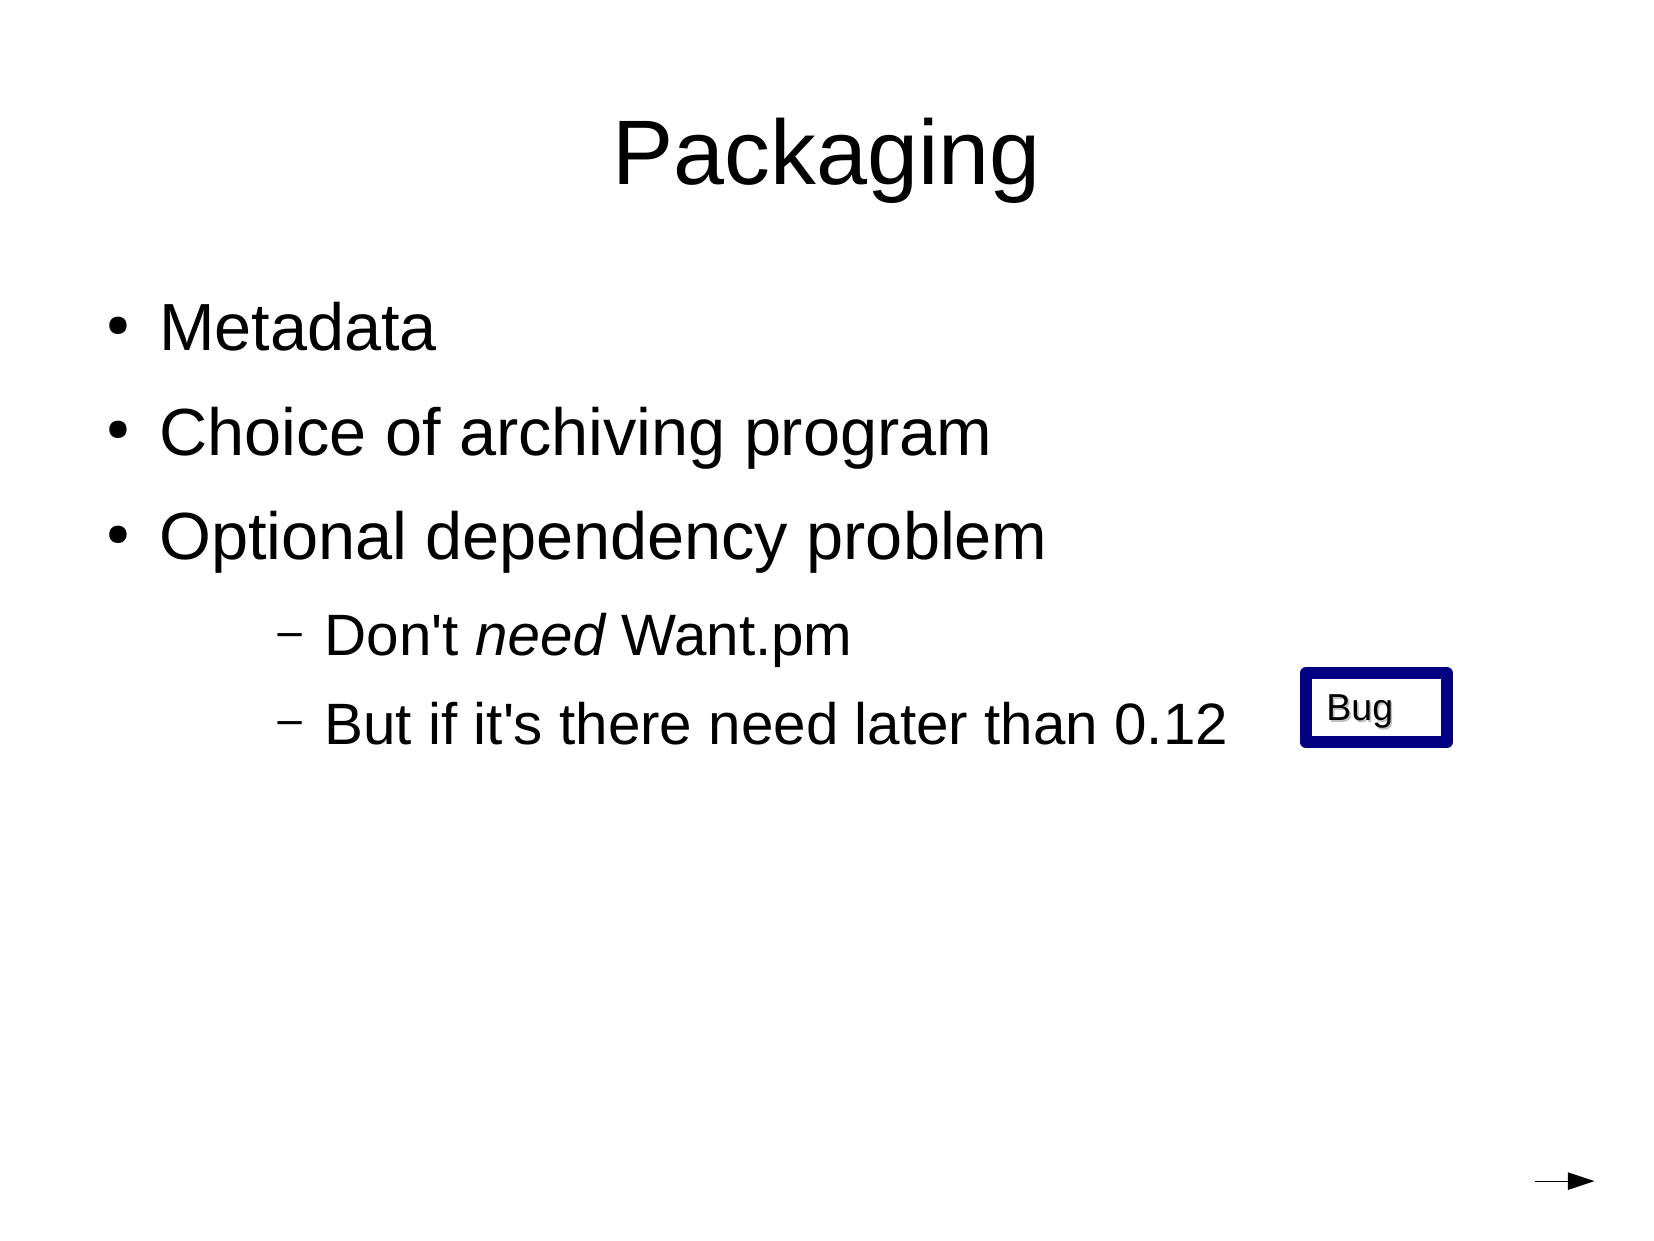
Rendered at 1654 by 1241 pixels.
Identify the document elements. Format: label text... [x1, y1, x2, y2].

title Packaging [82, 56, 1571, 250]
text_box Bug [1305, 673, 1447, 742]
list Metadata Choice of archiving program Optional dependency problem Don't need Want.pm But if it's there need later than 0.12 [88, 290, 1577, 1094]
